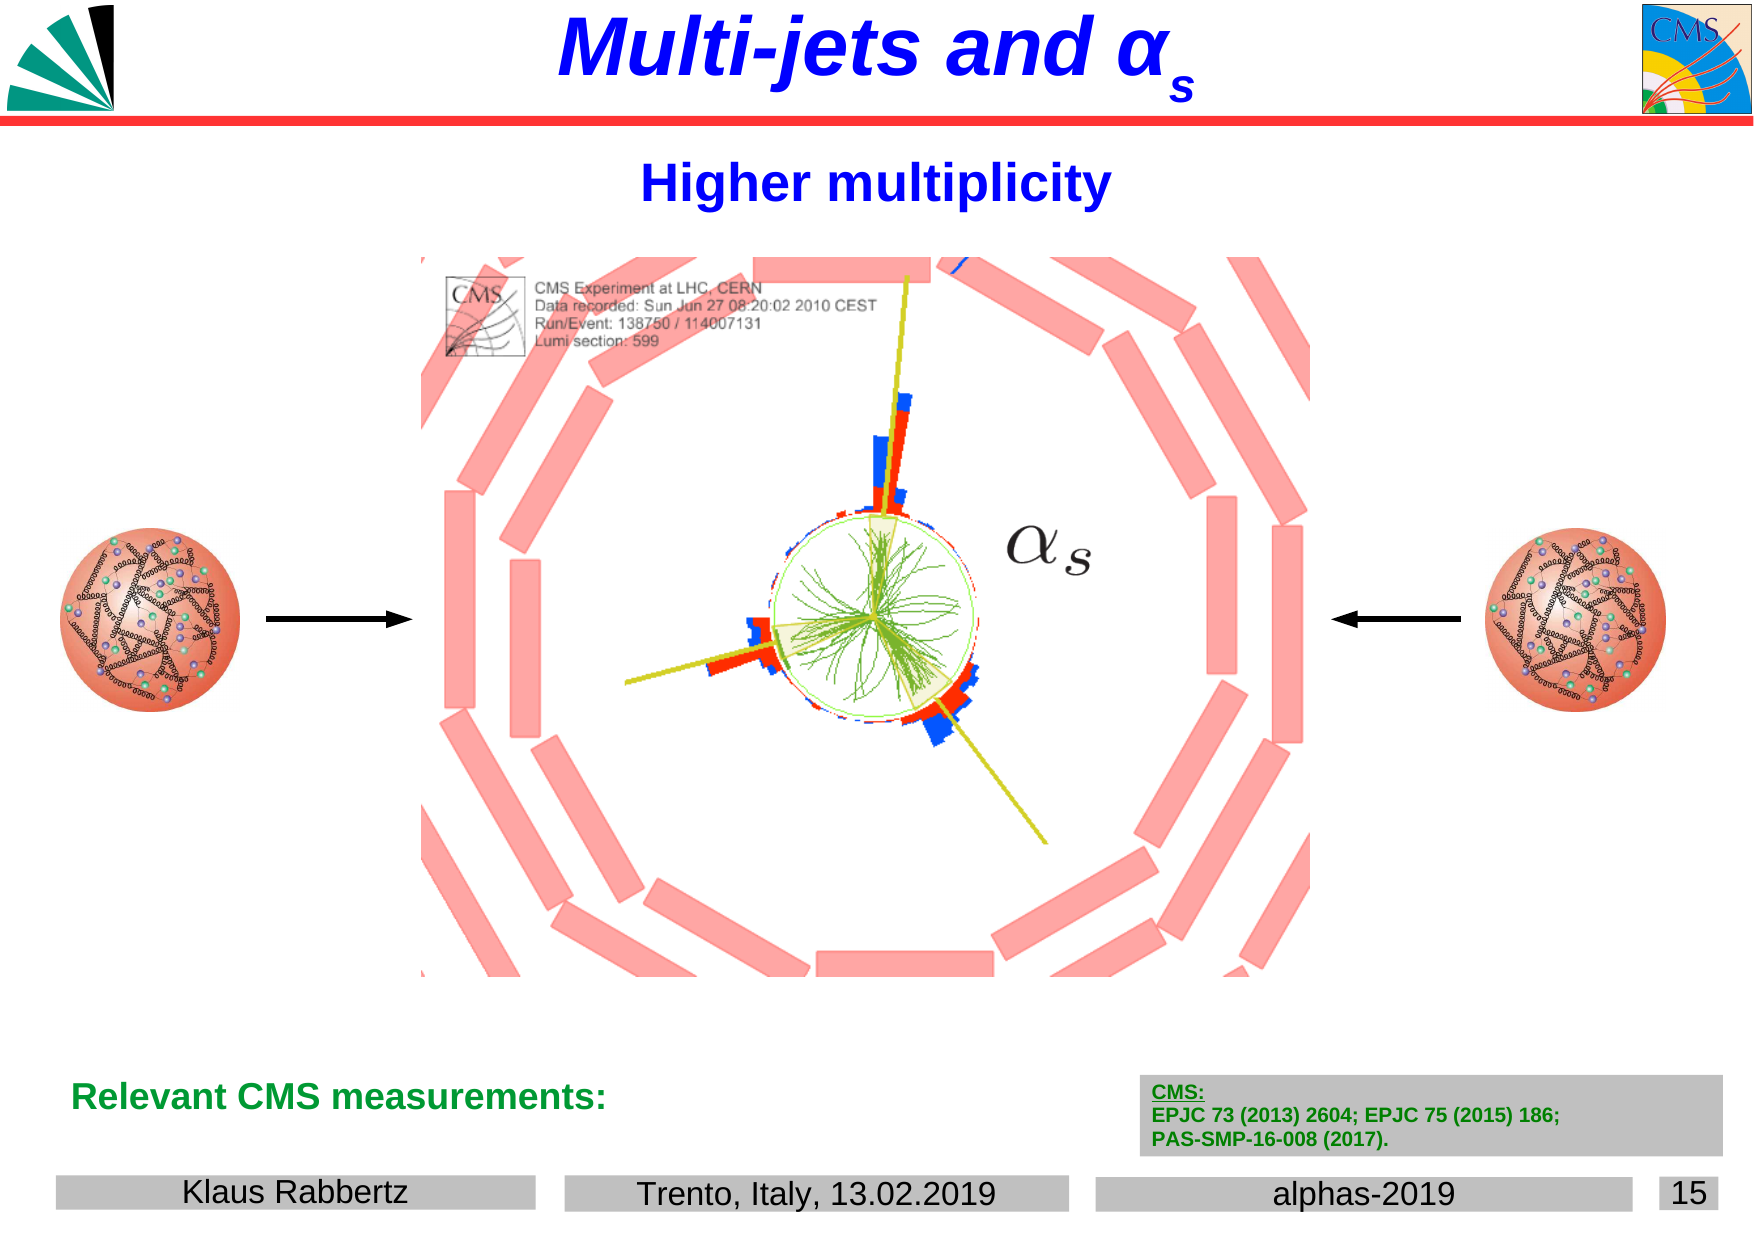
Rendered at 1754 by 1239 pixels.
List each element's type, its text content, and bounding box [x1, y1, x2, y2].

text_box Relevant CMS measurements: [59, 1069, 620, 1124]
text_box Higher multiplicity [628, 147, 1126, 220]
picture [421, 257, 1310, 977]
picture [1642, 4, 1752, 114]
picture [1485, 528, 1666, 712]
picture [7, 5, 114, 112]
title Multi-jets and αs [153, 0, 1600, 113]
text_box CMS: EPJC 73 (2013) 2604; EPJC 75 (2015) 186; PAS-SMP-16-008 (2017). [1139, 1074, 1723, 1157]
picture [60, 528, 240, 712]
